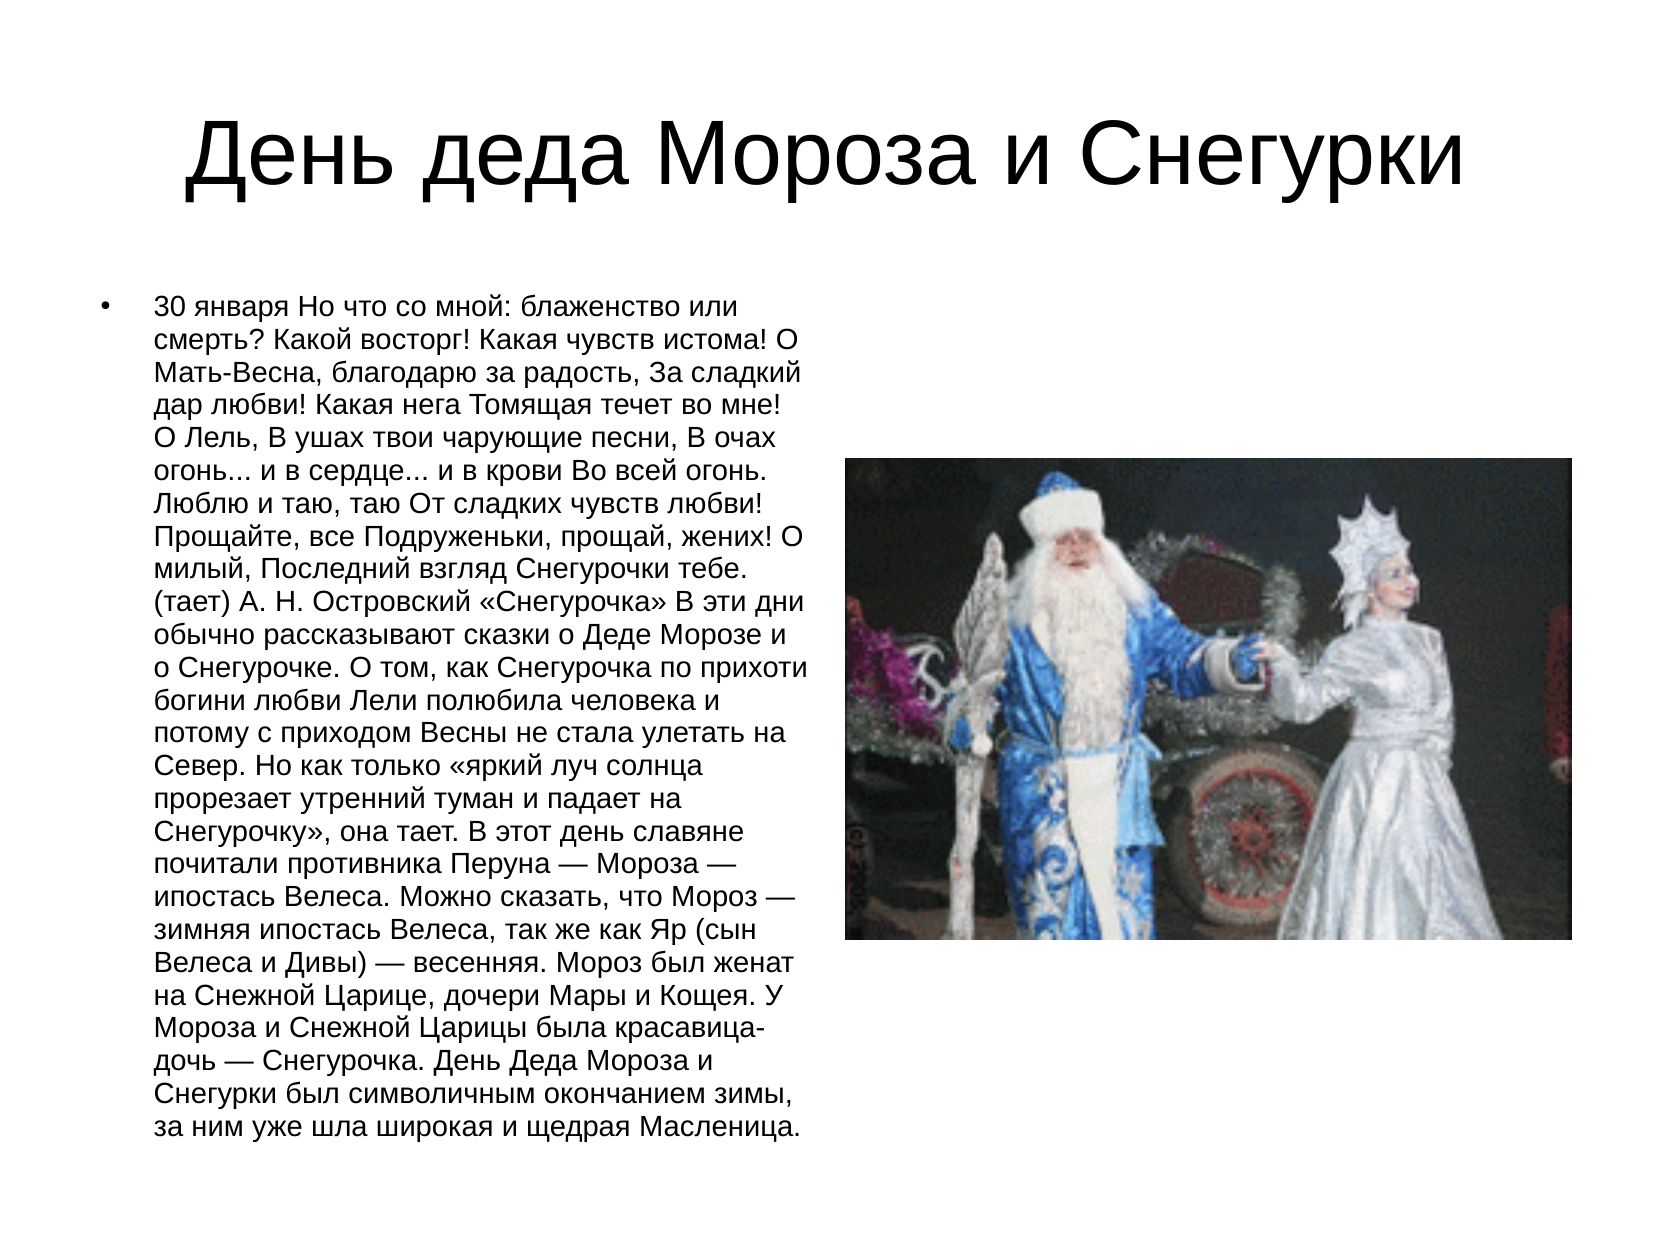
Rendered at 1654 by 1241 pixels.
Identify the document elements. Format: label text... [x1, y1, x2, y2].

picture [845, 458, 1572, 940]
title День деда Мороза и Снегурки [82, 49, 1571, 257]
list 30 января Но что со мной: блаженство или смерть? Какой восторг! Какая чувств истома! О Мать-Весна, благодарю за радость, За сладкий дар любви! Какая нега Томящая течет во мне! О Лель, В ушах твои чарующие песни, В очах огонь... и в сердце... и в крови Во всей огонь. Люблю и таю, таю От сладких чувств любви! Прощайте, все Подруженьки, прощай, жених! О милый, Последний взгляд Снегурочки тебе. (тает) А. Н. Островский «Снегурочка» В эти дни обычно рассказывают сказки о Деде Морозе и о Снегурочке. О том, как Снегурочка по прихоти богини любви Лели полюбила человека и потому с приходом Весны не стала улетать на Север. Но как только «яркий луч солнца прорезает утренний туман и падает на Снегурочку», она тает. В этот день славяне почитали противника Перуна — Мороза — ипостась Велеса. Можно сказать, что Мороз — зимняя ипостась Велеса, так же как Яр (сын Велеса и Дивы) — весенняя. Мороз был женат на Снежной Царице, дочери Мары и Кощея. У Мороза и Снежной Царицы была красавица-дочь — Снегурочка. День Деда Мороза и Снегурки был символичным окончанием зимы, за ним уже шла широкая и щедрая Масленица. [82, 290, 809, 1143]
